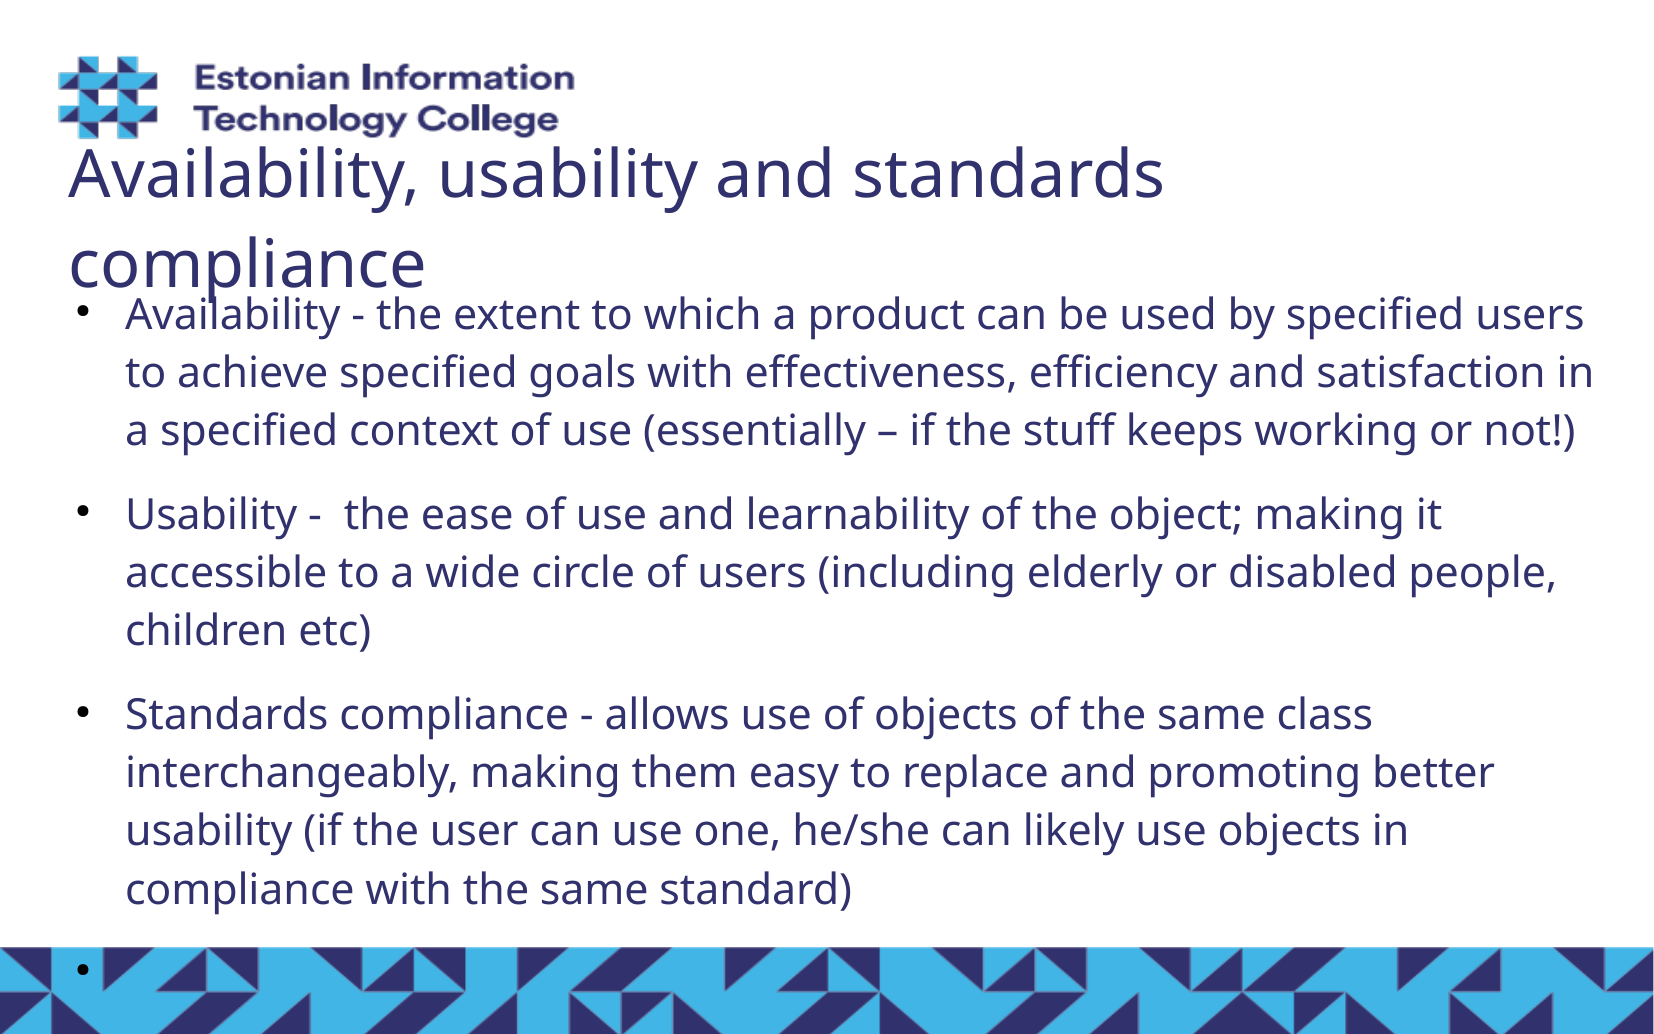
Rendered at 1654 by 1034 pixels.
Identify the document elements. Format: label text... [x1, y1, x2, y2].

title Availability, usability and standards compliance [68, 147, 1536, 283]
list Availability - the extent to which a product can be used by specified users to achieve specified goals with effectiveness, efficiency and satisfaction in a specified context of use (essentially – if the stuff keeps working or not!) Usability - the ease of use and learnability of the object; making it accessible to a wide circle of users (including elderly or disabled people, children etc) Standards compliance - allows use of objects of the same class interchangeably, making them easy to replace and promoting better usability (if the user can use one, he/she can likely use objects in compliance with the same standard) [59, 283, 1595, 936]
